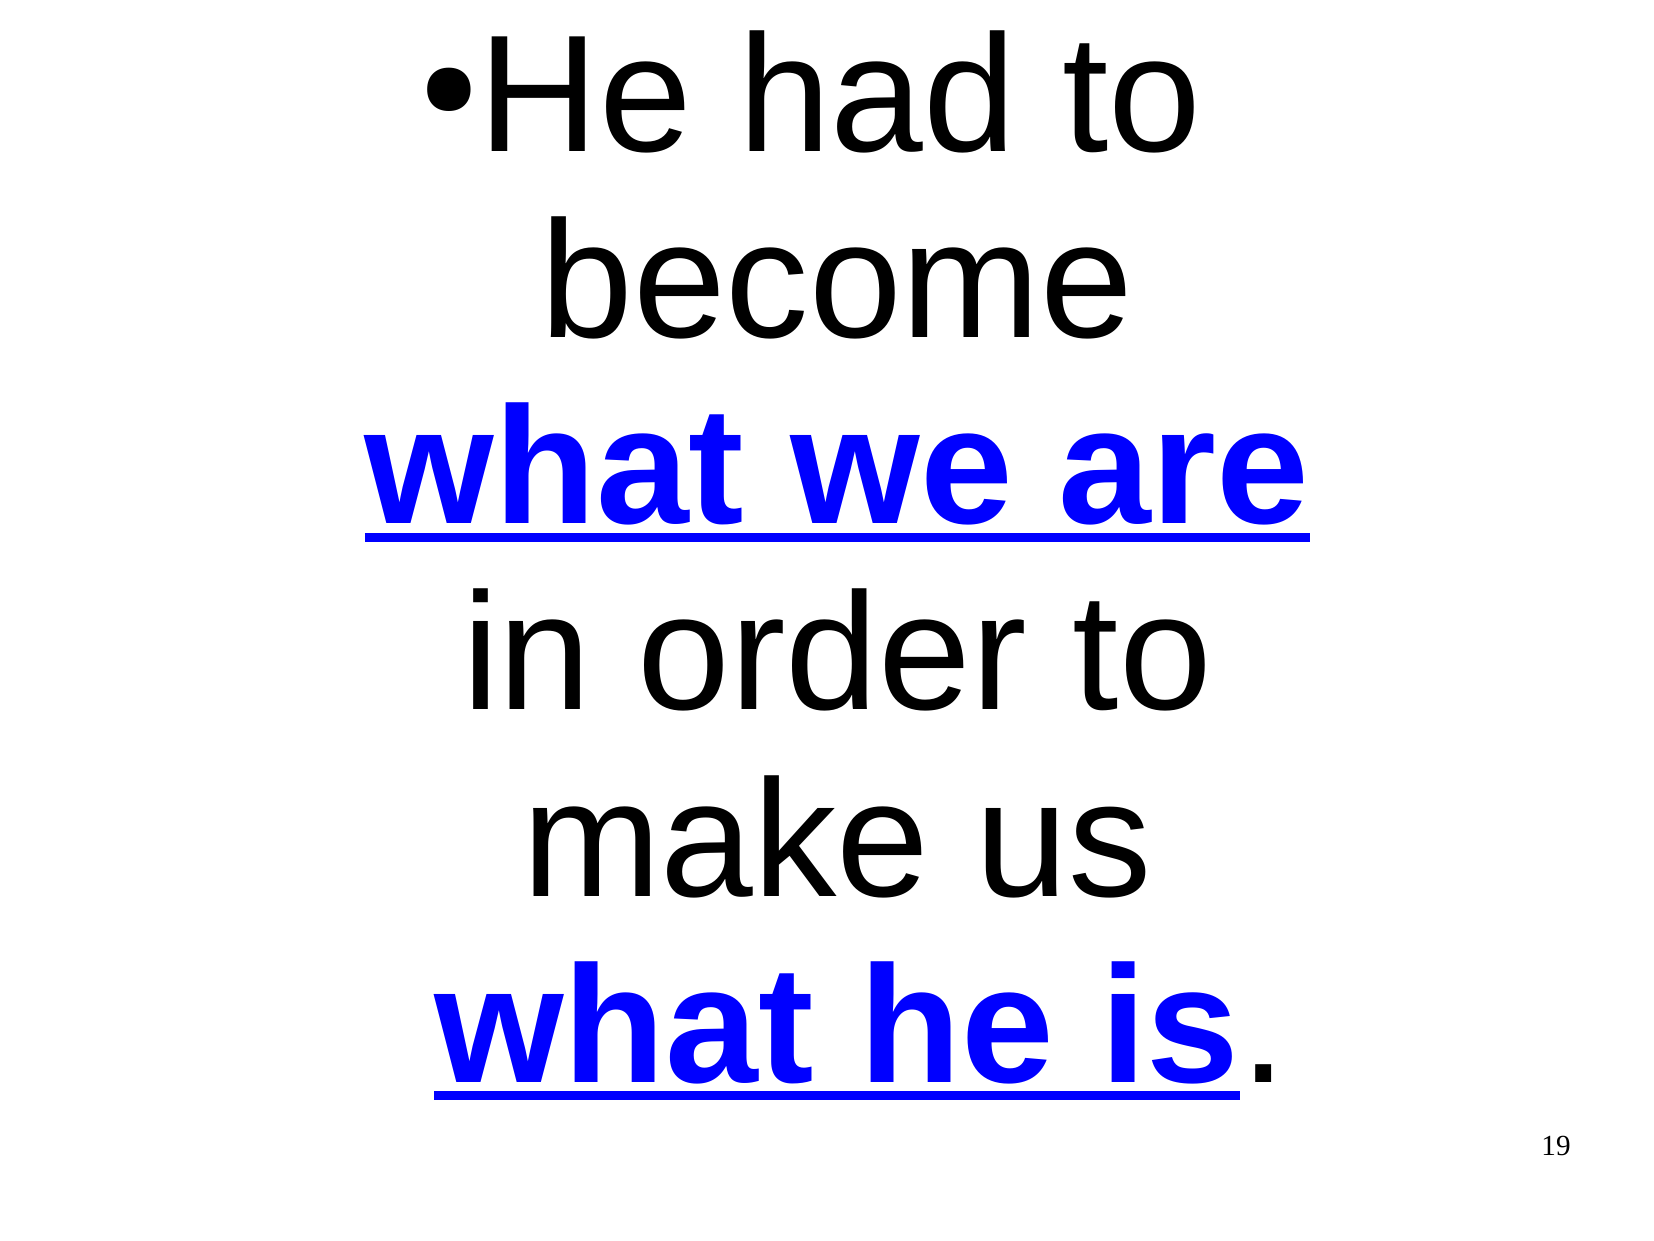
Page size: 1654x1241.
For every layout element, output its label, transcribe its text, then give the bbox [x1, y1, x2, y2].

list He had to become what we are in order to make us what he is. [0, 0, 1651, 1238]
